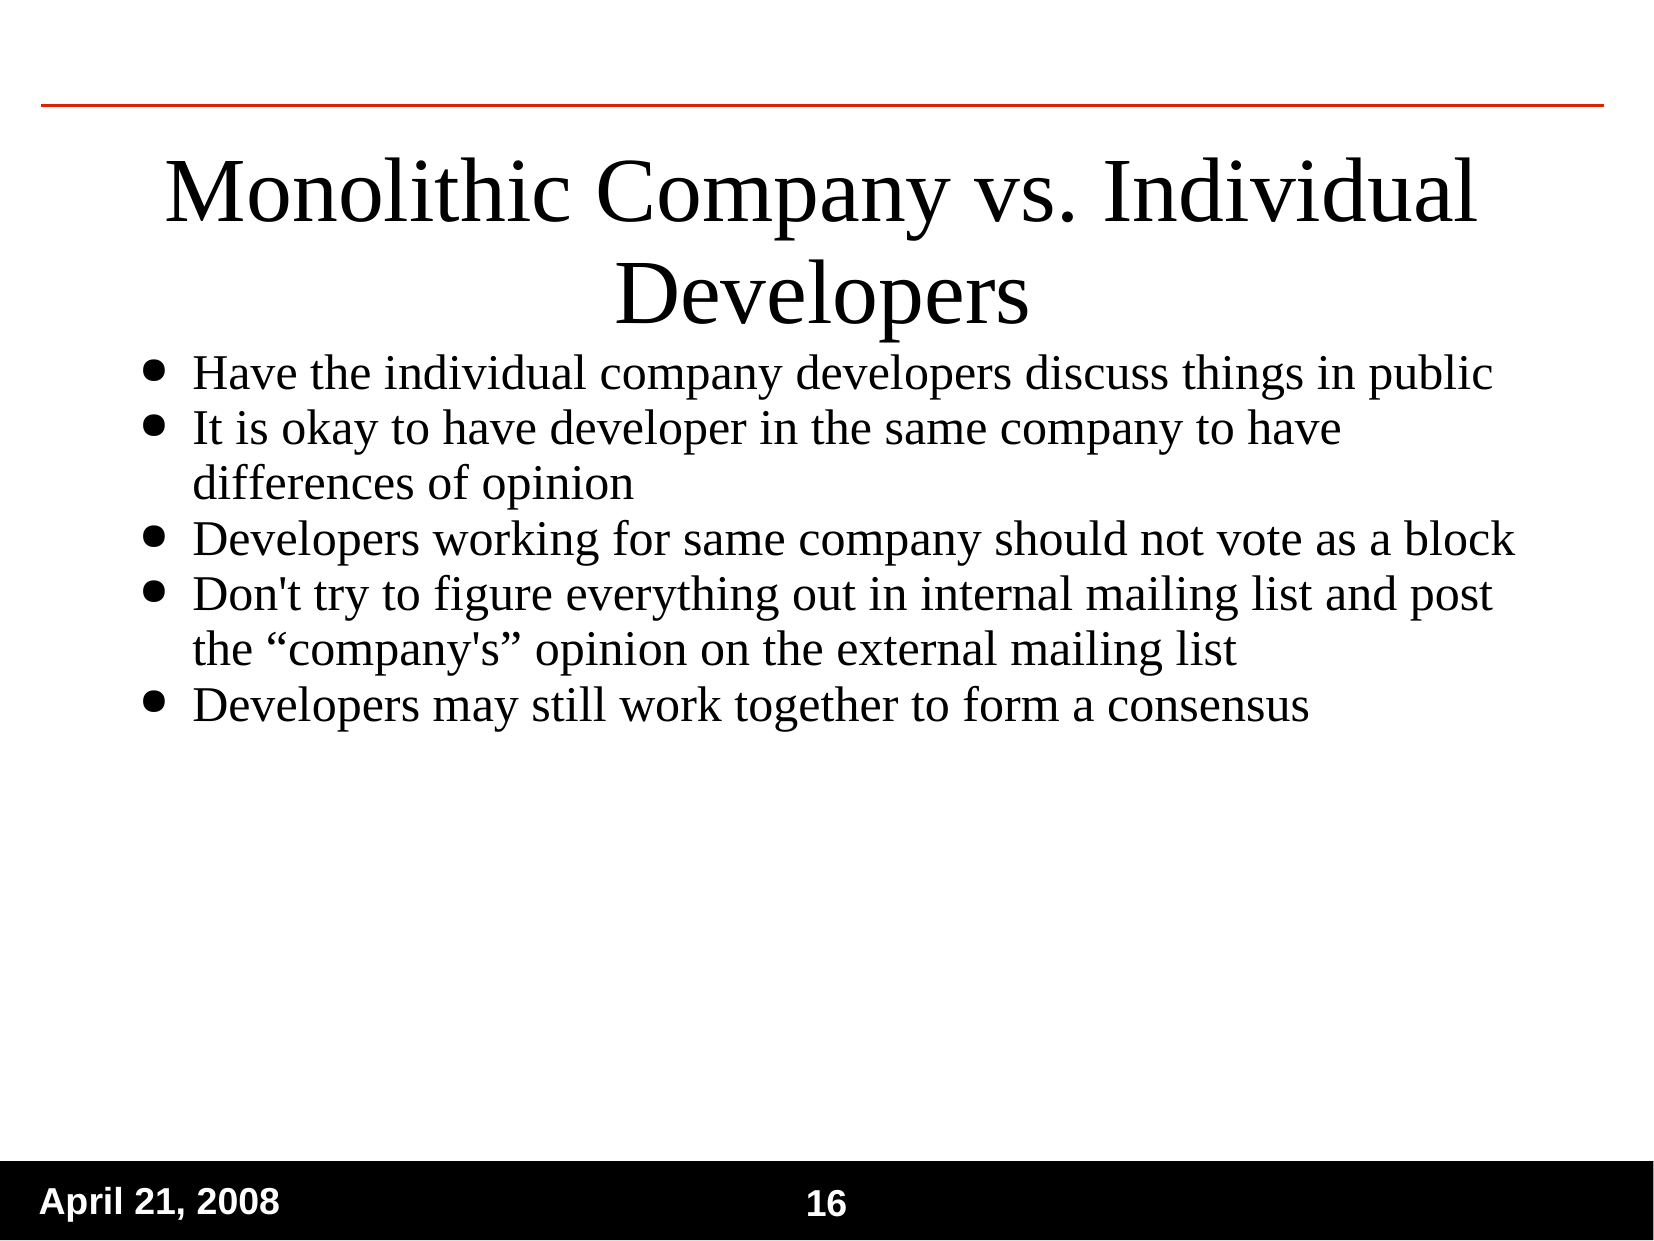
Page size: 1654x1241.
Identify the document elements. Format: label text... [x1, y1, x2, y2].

list Have the individual company developers discuss things in public It is okay to have developer in the same company to have differences of opinion Developers working for same company should not vote as a block Don't try to figure everything out in internal mailing list and post the “company's” opinion on the external mailing list Developers may still work together to form a consensus [121, 344, 1534, 1127]
title Monolithic Company vs. Individual Developers [117, 130, 1530, 353]
